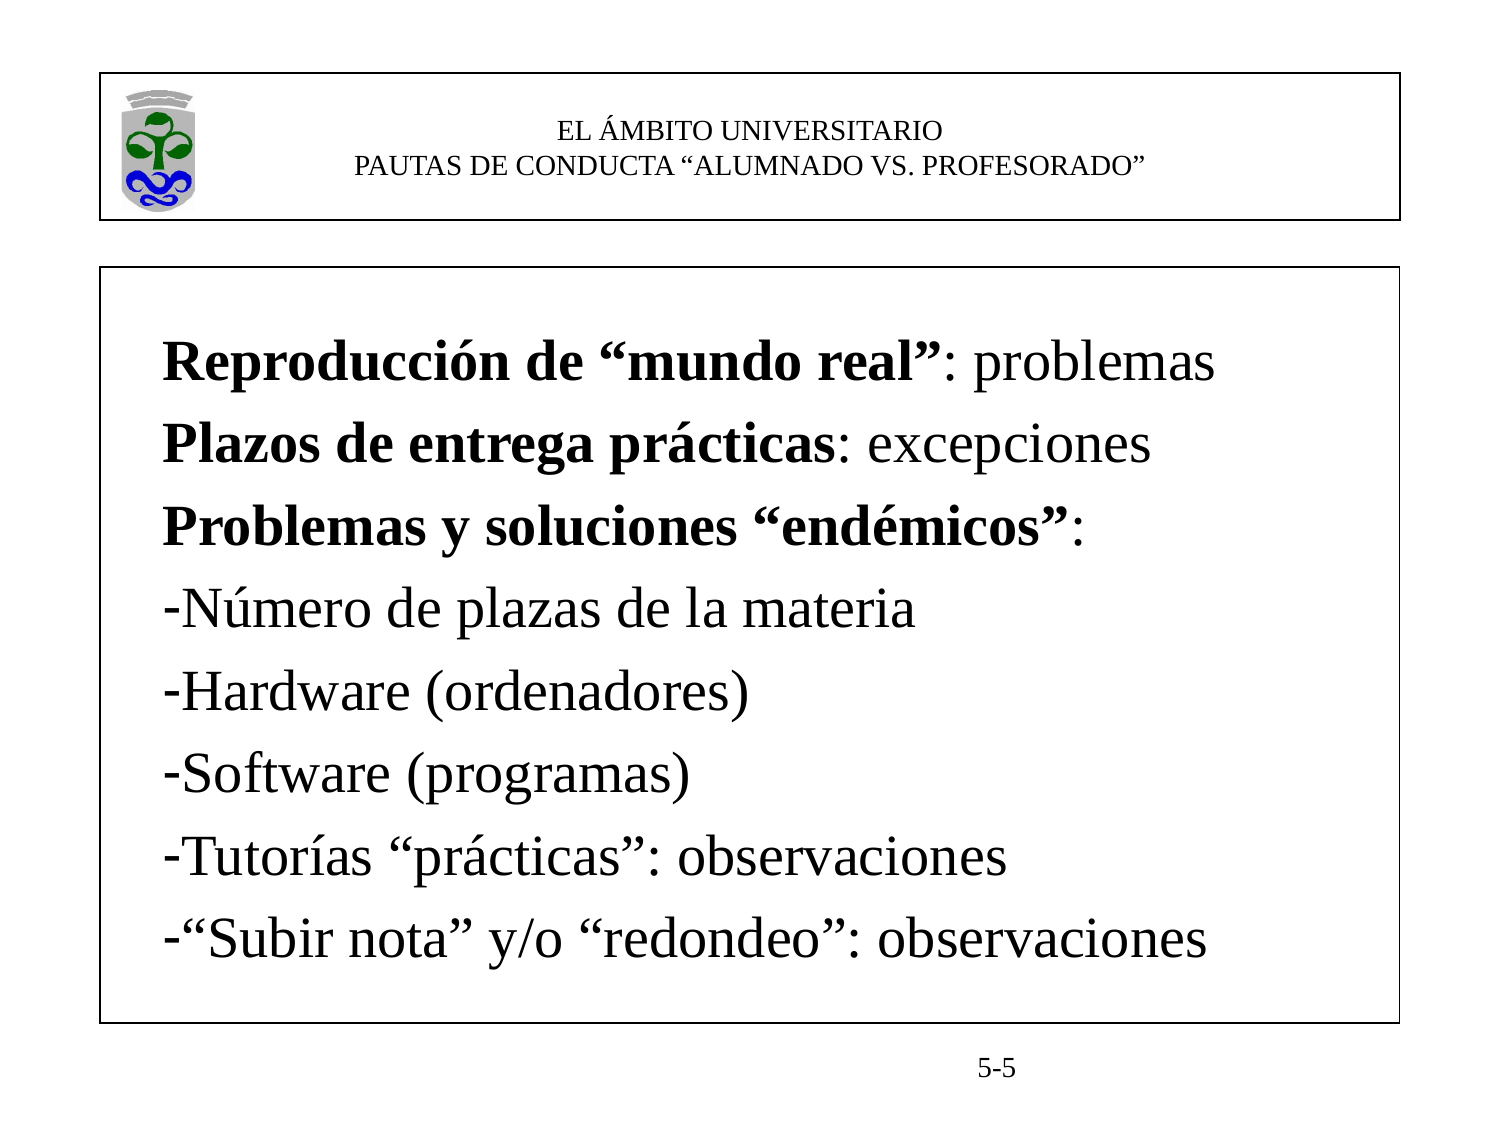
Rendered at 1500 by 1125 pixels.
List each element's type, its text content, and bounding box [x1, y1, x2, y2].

text_box 5-5 [962, 1040, 1423, 1083]
text_box Reproducción de “mundo real”: problemas Plazos de entrega prácticas: excepciones Problemas y soluciones “endémicos”: Número de plazas de la materia Hardware (ordenadores) Software (programas) Tutorías “prácticas”: observaciones “Subir nota” y/o “redondeo”: observaciones [147, 314, 1365, 984]
